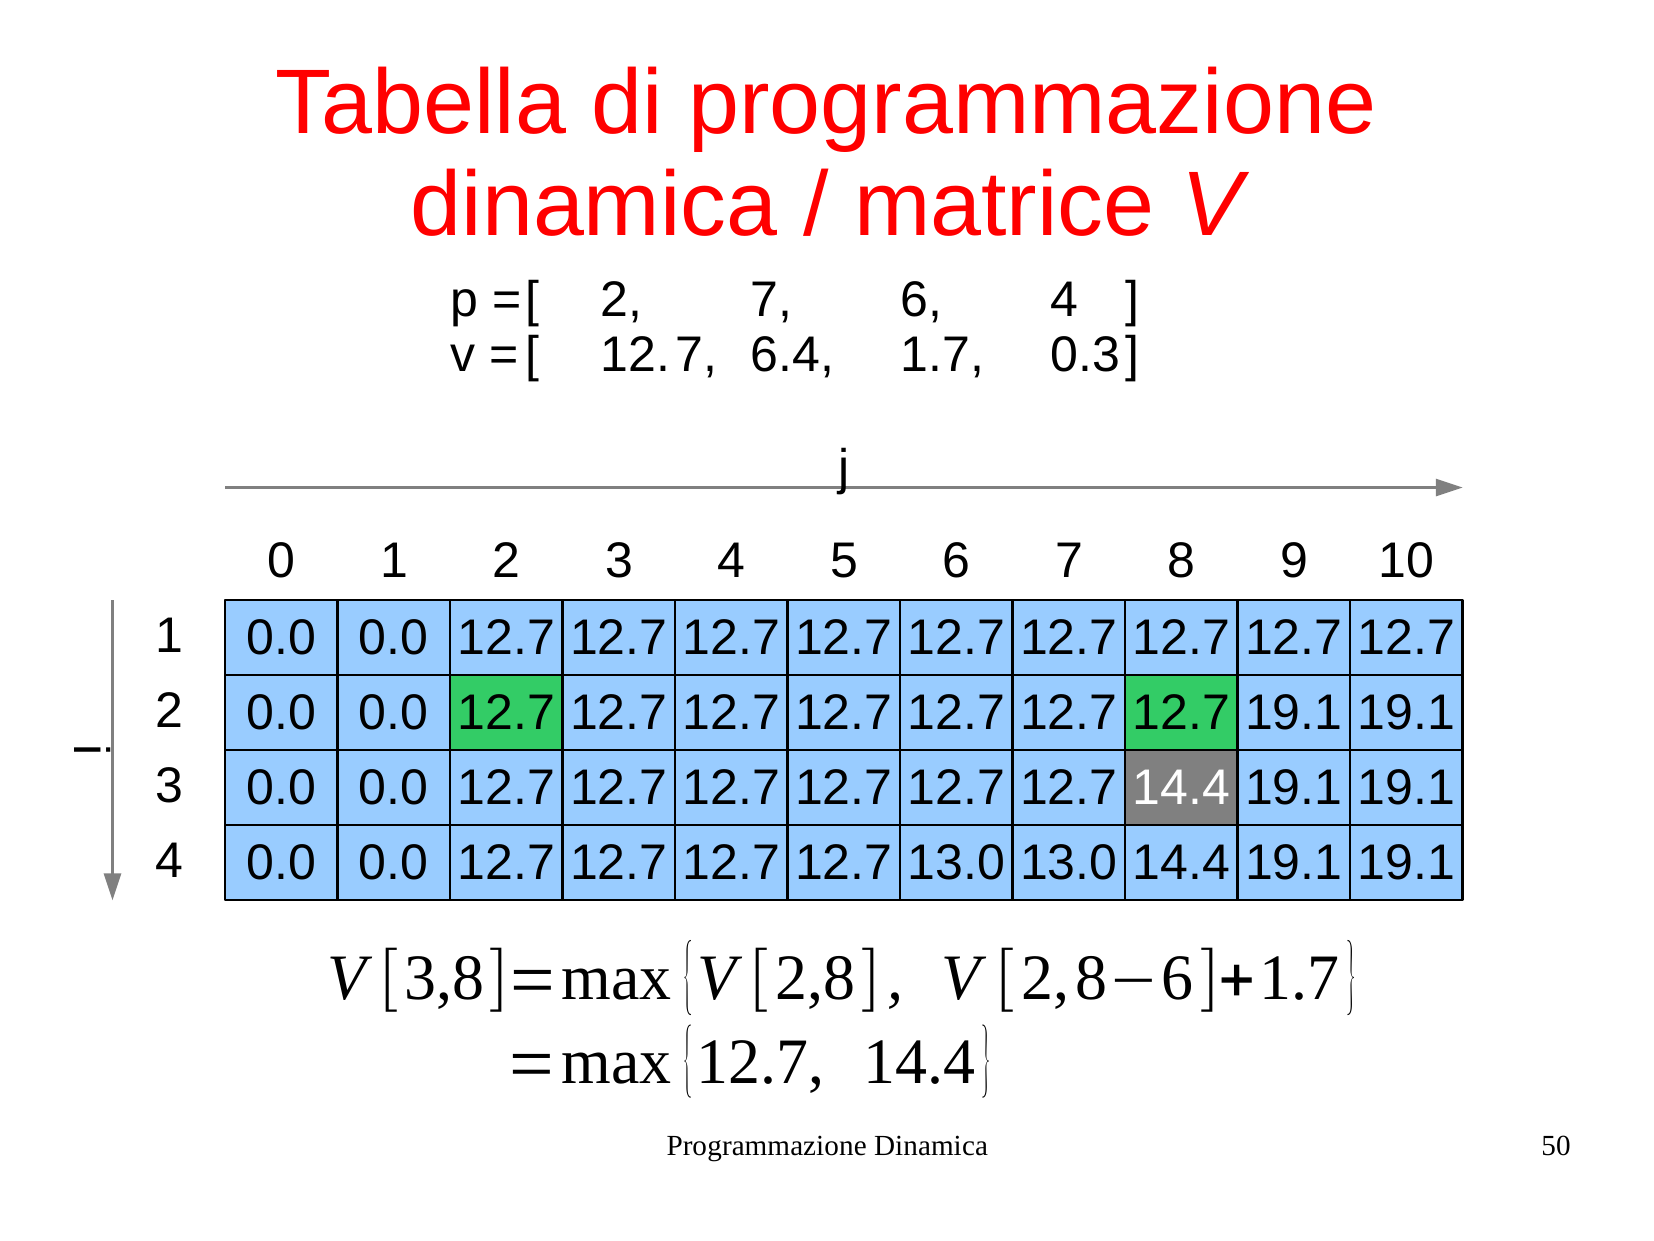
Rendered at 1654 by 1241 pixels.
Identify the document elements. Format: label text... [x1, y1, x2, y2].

text_box 19.1 [1350, 826, 1463, 901]
text_box 8 [1125, 525, 1237, 597]
text_box 6 [900, 525, 1012, 597]
text_box 1 [337, 525, 450, 597]
text_box 14.4 [1125, 825, 1237, 901]
text_box 12.7 [562, 750, 675, 825]
text_box 12.7 [675, 750, 787, 825]
text_box 12.7 [450, 750, 562, 825]
text_box 12.7 [787, 600, 900, 675]
text_box 2 [114, 675, 226, 747]
text_box 12.7 [1125, 675, 1237, 751]
text_box 1 [114, 600, 226, 672]
text_box 12.7 [1350, 600, 1463, 676]
text_box 0 [225, 525, 337, 597]
text_box 0.0 [225, 600, 337, 675]
text_box 0.0 [225, 750, 337, 825]
text_box 12.7 [900, 675, 1012, 750]
text_box 13.0 [1012, 825, 1125, 901]
text_box 0.0 [337, 600, 451, 675]
text_box 0.0 [225, 825, 337, 901]
text_box 0.0 [225, 675, 337, 750]
text_box 12.7 [1012, 675, 1125, 750]
text_box 3 [114, 750, 226, 822]
text_box 19.1 [1350, 676, 1463, 751]
text_box 19.1 [1237, 675, 1350, 750]
text_box 0.0 [337, 825, 450, 901]
text_box 19.1 [1237, 826, 1350, 901]
text_box 0.0 [337, 750, 450, 825]
title Tabella di programmazione dinamica / matrice V [82, 49, 1571, 257]
text_box 12.7 [1012, 600, 1125, 675]
text_box 12.7 [562, 600, 675, 675]
chart [321, 937, 1364, 1103]
text_box 12.7 [1012, 750, 1125, 825]
text_box 10 [1350, 525, 1463, 597]
text_box 12.7 [562, 825, 675, 901]
text_box 2 [450, 525, 562, 597]
text_box 3 [562, 525, 675, 597]
text_box 12.7 [451, 600, 562, 675]
text_box 13.0 [900, 825, 1012, 901]
text_box 7 [1012, 525, 1125, 597]
text_box 12.7 [675, 600, 787, 675]
text_box 9 [1237, 525, 1350, 597]
text_box 12.7 [900, 750, 1012, 825]
text_box 12.7 [450, 825, 562, 901]
text_box 14.4 [1125, 751, 1237, 825]
text_box 5 [787, 525, 900, 597]
text_box 19.1 [1350, 751, 1463, 826]
text_box 12.7 [787, 825, 900, 901]
text_box 12.7 [675, 825, 787, 901]
text_box 12.7 [562, 675, 675, 750]
chart [769, 593, 888, 653]
text_box 12.7 [787, 750, 900, 825]
text_box 12.7 [450, 675, 562, 750]
text_box 4 [675, 525, 787, 597]
text_box 4 [114, 825, 226, 897]
text_box p = [ 2, 7, 6, 4 ] v = [ 12. 7, 6.4, 1.7, 0.3 ] [435, 263, 1155, 391]
text_box 0.0 [337, 675, 450, 750]
text_box 12.7 [787, 675, 900, 750]
text_box 12.7 [900, 600, 1012, 675]
text_box 12.7 [675, 675, 787, 750]
text_box 12.7 [1237, 600, 1350, 675]
text_box 12.7 [1125, 600, 1237, 675]
text_box 19.1 [1237, 750, 1350, 826]
